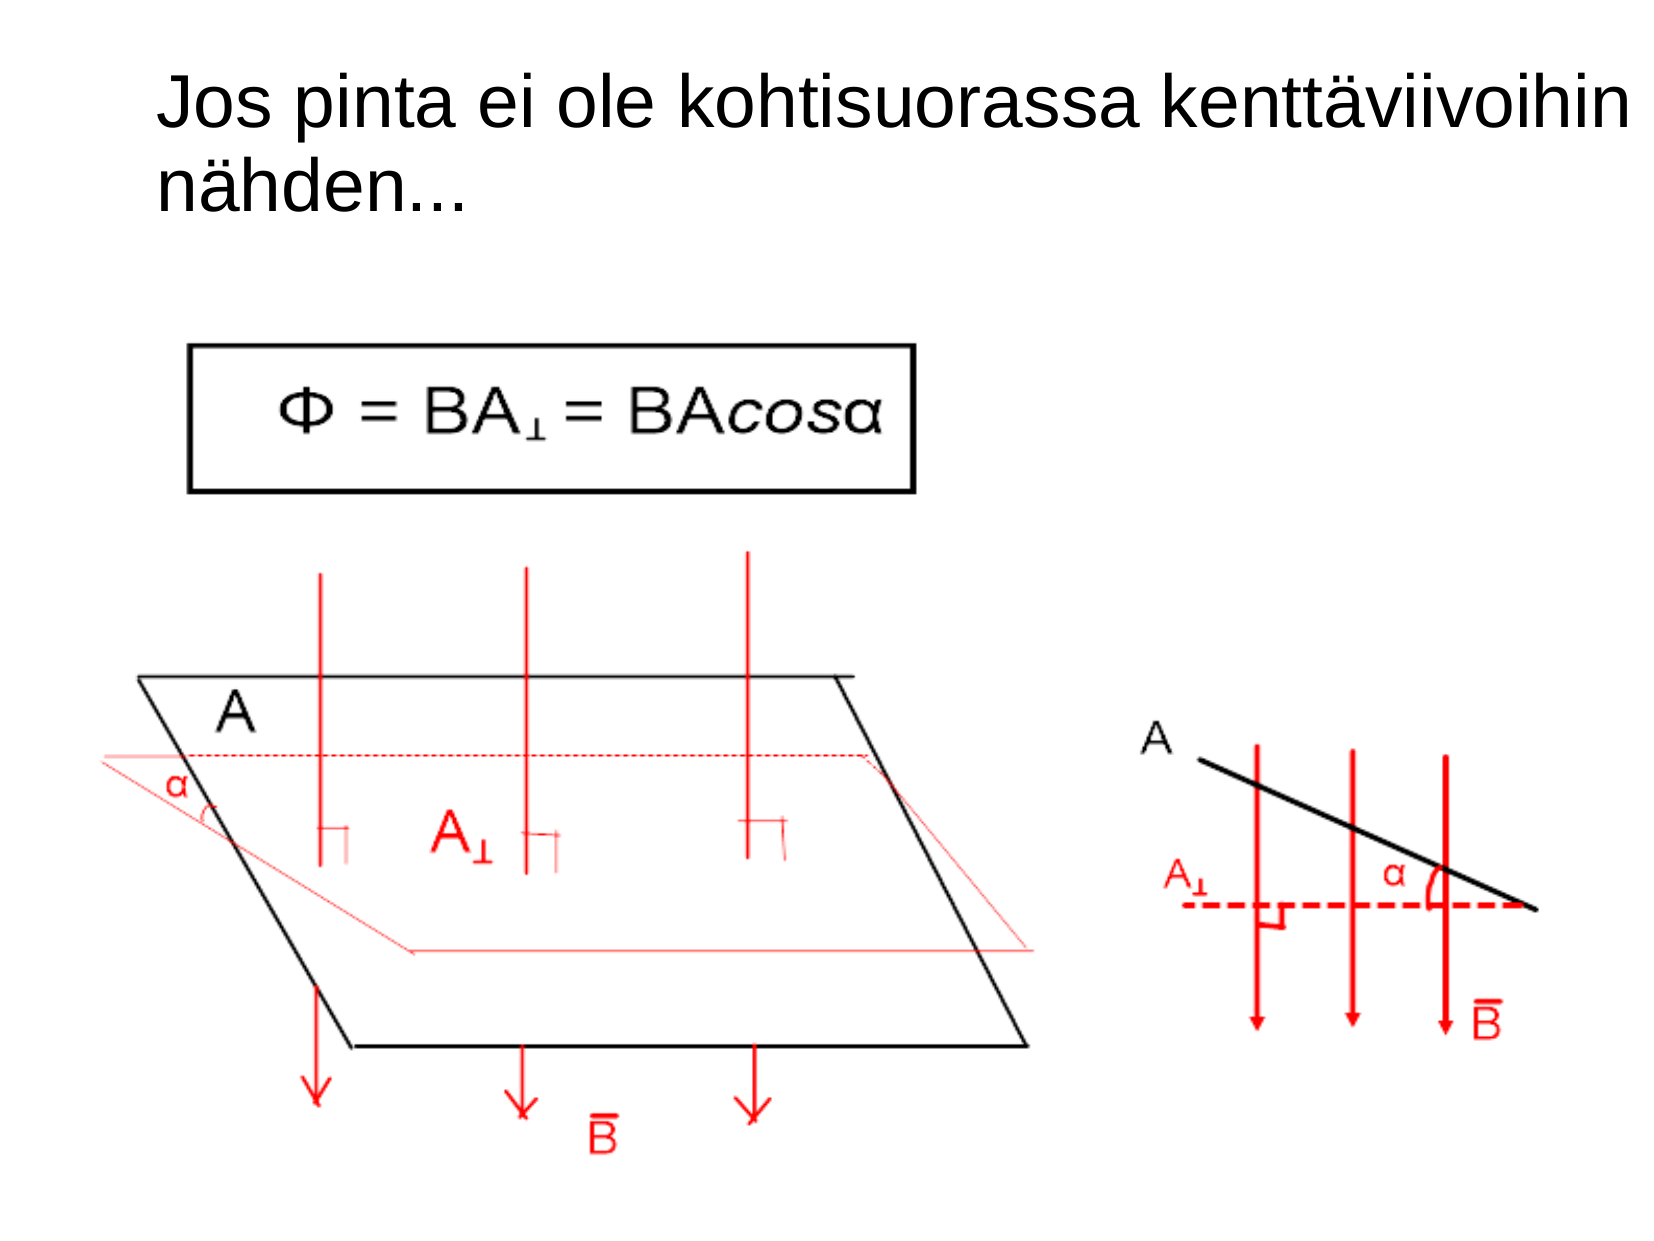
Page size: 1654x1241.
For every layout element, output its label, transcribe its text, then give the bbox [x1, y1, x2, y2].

picture [158, 307, 969, 514]
picture [59, 528, 1587, 1217]
text_box Jos pinta ei ole kohtisuorassa kenttäviivoihin nähden... [141, 52, 1654, 319]
